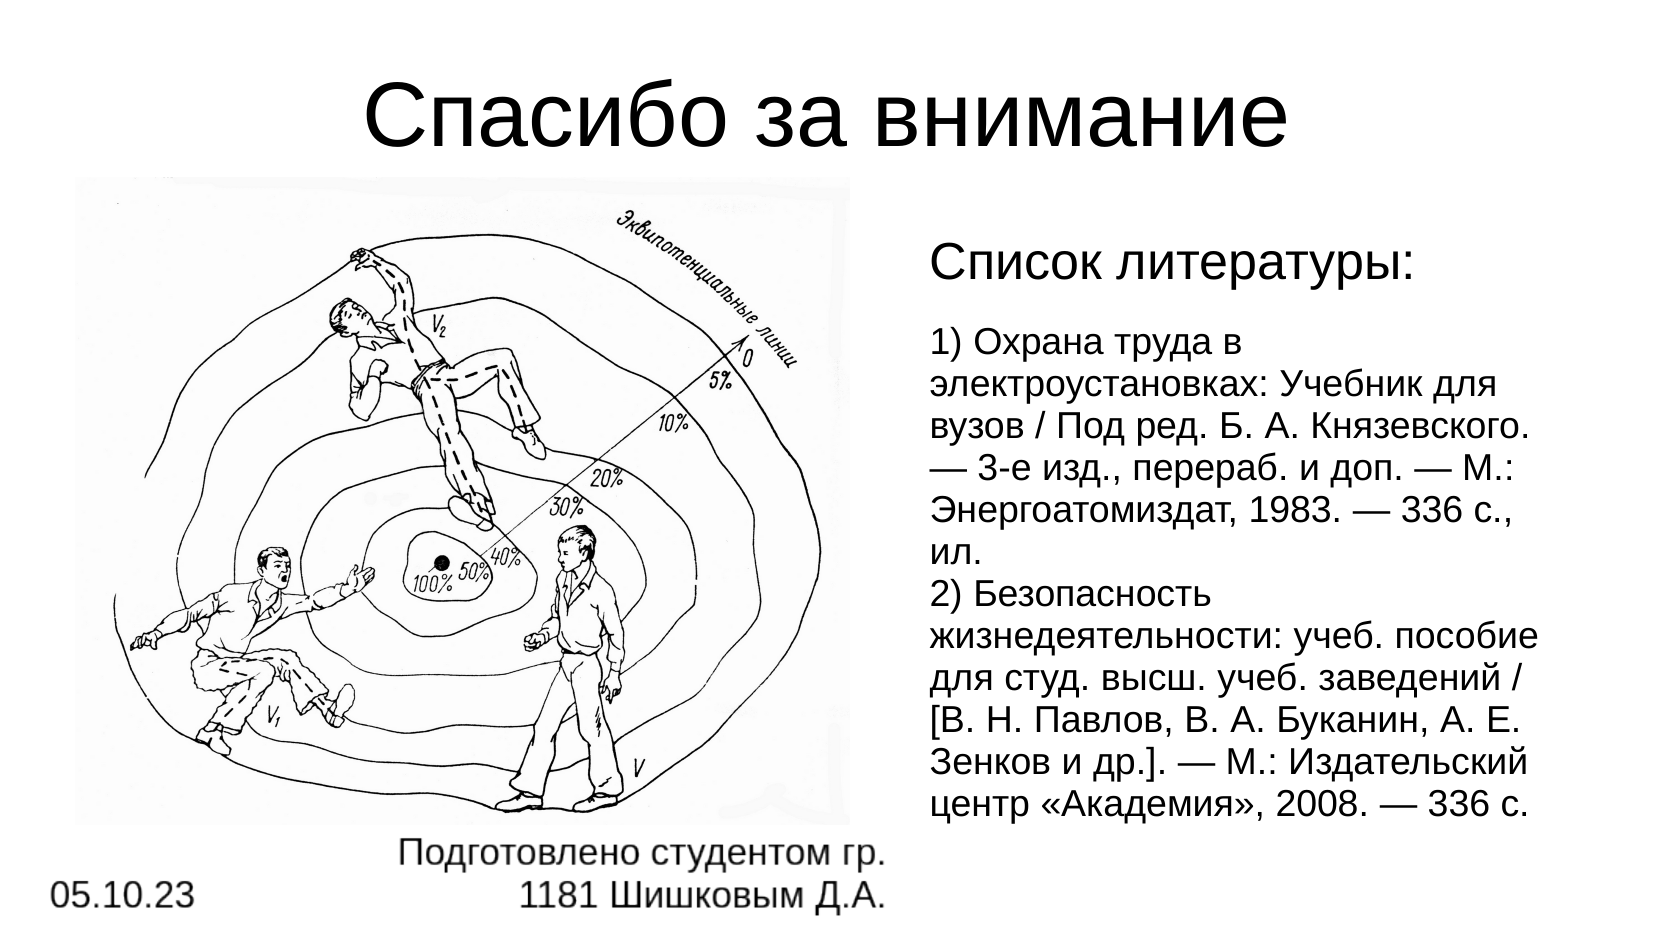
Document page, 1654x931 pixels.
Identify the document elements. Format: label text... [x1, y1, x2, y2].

title Спасибо за внимание [82, 37, 1571, 193]
text_box Список литературы: 1) Охрана труда в электроустановках: Учебник для вузов / Под ред. Б. А. Князевского. — 3-е изд., перераб. и доп. — М.: Энергоатомиздат, 1983. — 336 с., ил. 2) Безопасность жизнедеятельности: учеб. пособие для студ. высш. учеб. заведений / [В. Н. Павлов, В. А. Буканин, А. Е. Зенков и др.]. — М.: Издательский центр «Академия», 2008. — 336 с. [914, 225, 1576, 832]
picture [35, 177, 902, 924]
